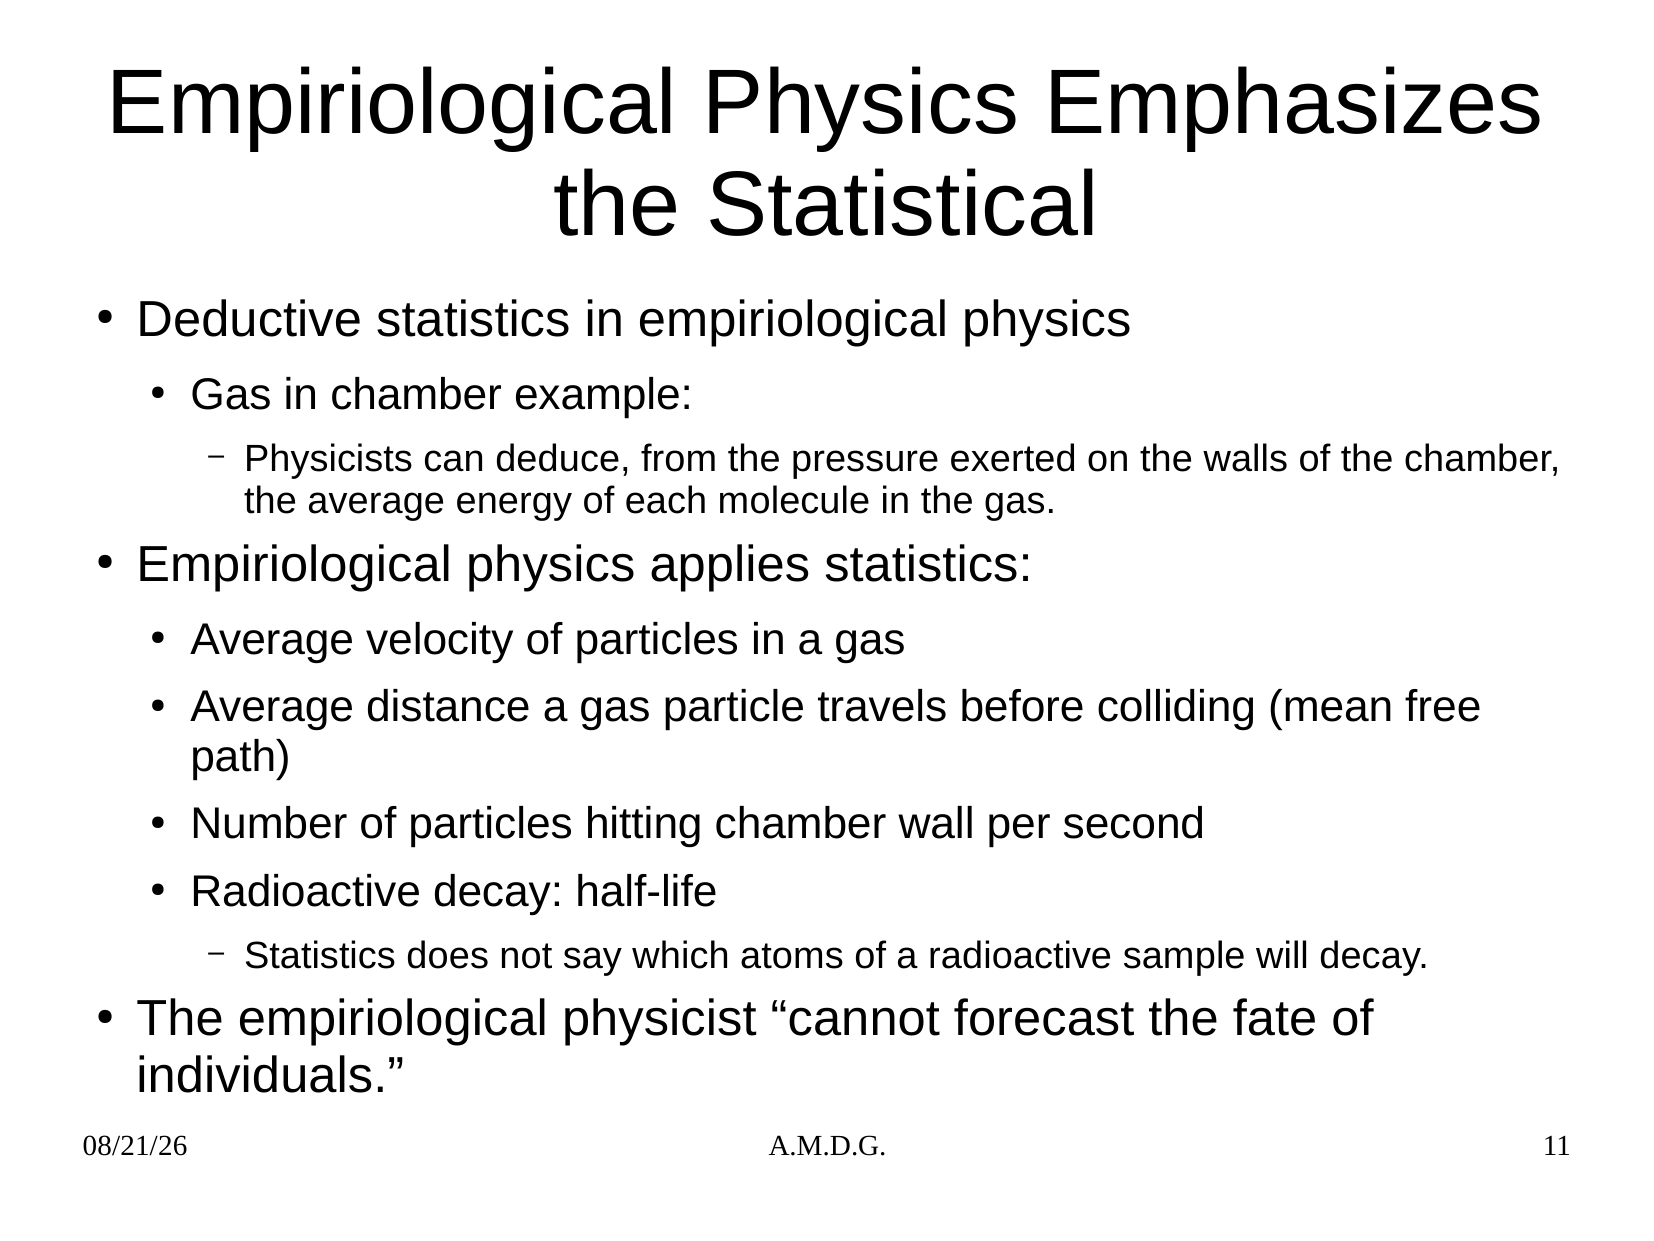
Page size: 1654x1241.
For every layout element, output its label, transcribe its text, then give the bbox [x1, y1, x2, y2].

list Deductive statistics in empiriological physics Gas in chamber example: Physicists can deduce, from the pressure exerted on the walls of the chamber, the average energy of each molecule in the gas. Empiriological physics applies statistics: Average velocity of particles in a gas Average distance a gas particle travels before colliding (mean free path) Number of particles hitting chamber wall per second Radioactive decay: half-life Statistics does not say which atoms of a radioactive sample will decay. The empiriological physicist “cannot forecast the fate of individuals.” [82, 290, 1571, 1109]
title Empiriological Physics Emphasizes the Statistical [82, 49, 1571, 257]
